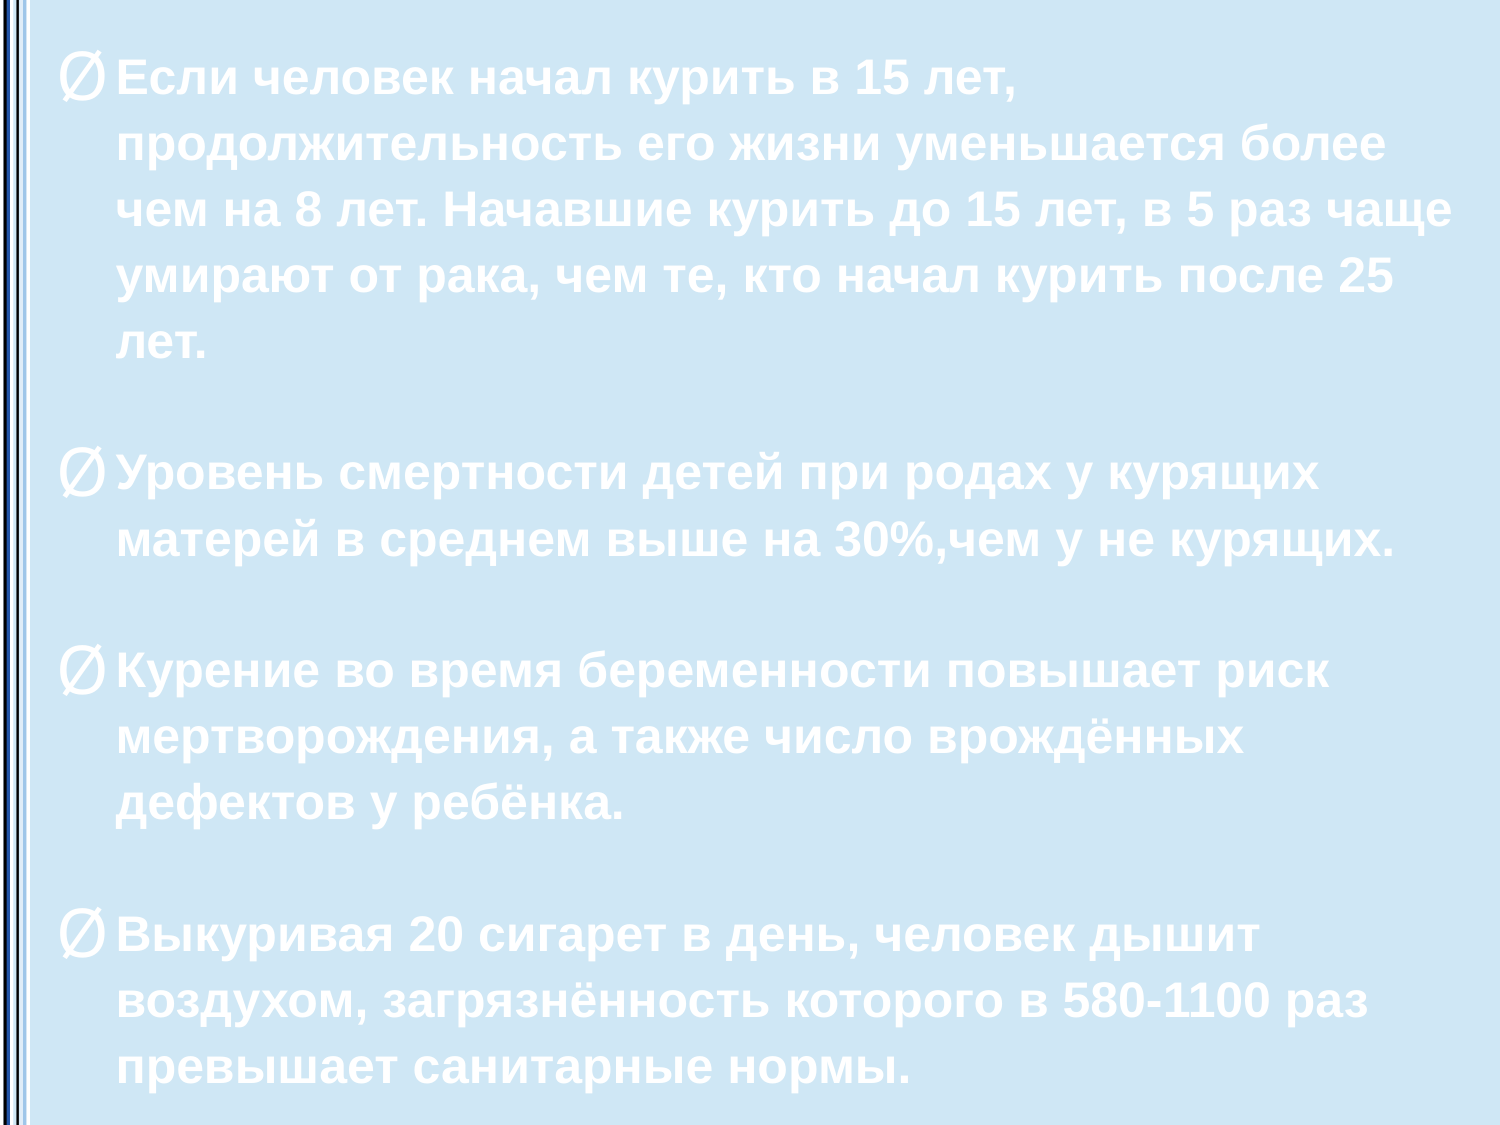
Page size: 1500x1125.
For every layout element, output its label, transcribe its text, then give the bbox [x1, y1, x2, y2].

text_box Если человек начал курить в 15 лет, продолжительность его жизни уменьшается более чем на 8 лет. Начавшие курить до 15 лет, в 5 раз чаще умирают от рака, чем те, кто начал курить после 25 лет. Уровень смертности детей при родах у курящих матерей в среднем выше на 30%,чем у не курящих. Курение во время беременности повышает риск мертворождения, а также число врождённых дефектов у ребёнка. Выкуривая 20 сигарет в день, человек дышит воздухом, загрязнённость которого в 580-1100 раз превышает санитарные нормы. [41, 30, 1477, 1125]
